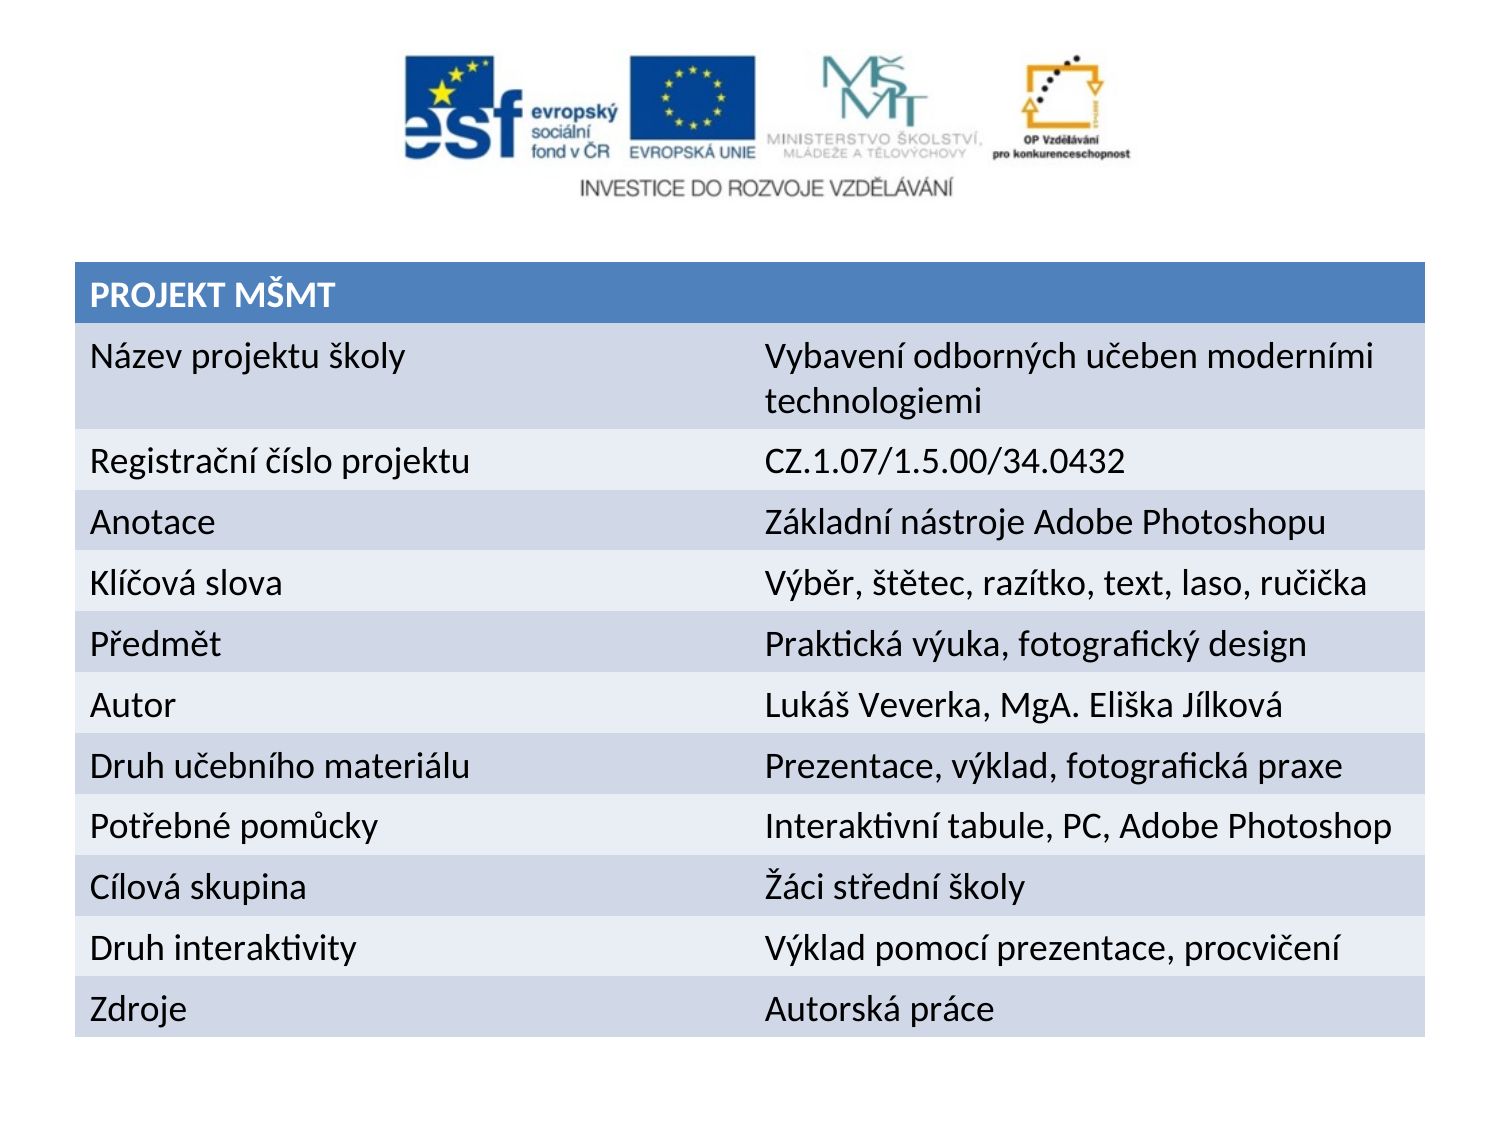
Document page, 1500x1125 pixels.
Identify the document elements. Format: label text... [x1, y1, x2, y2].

table_cell Druh interaktivity [75, 916, 750, 976]
table_cell Vybavení odborných učeben moderními technologiemi [750, 323, 1425, 429]
table_cell Výběr, štětec, razítko, text, laso, ručička [750, 550, 1425, 611]
table_cell Cílová skupina [75, 855, 750, 916]
table_cell Autorská práce [750, 976, 1425, 1037]
table_cell Praktická výuka, fotografický design [750, 611, 1425, 672]
table_cell Klíčová slova [75, 550, 750, 611]
table_cell Základní nástroje Adobe Photoshopu [750, 490, 1425, 550]
table_header PROJEKT MŠMT [75, 262, 750, 323]
table_cell Potřebné pomůcky [75, 794, 750, 855]
table_cell Autor [75, 672, 750, 733]
table_cell Výklad pomocí prezentace, procvičení [750, 916, 1425, 976]
table_cell Prezentace, výklad, fotografická praxe [750, 733, 1425, 794]
table_cell Anotace [75, 490, 750, 550]
table_cell Interaktivní tabule, PC, Adobe Photoshop [750, 794, 1425, 855]
table_cell Zdroje [75, 976, 750, 1037]
table_cell Lukáš Veverka, MgA. Eliška Jílková [750, 672, 1425, 733]
picture [395, 49, 1140, 208]
table_cell Název projektu školy [75, 323, 750, 429]
table_cell Registrační číslo projektu [75, 429, 750, 490]
table_cell CZ.1.07/1.5.00/34.0432 [750, 429, 1425, 490]
table_cell Předmět [75, 611, 750, 672]
table_cell Žáci střední školy [750, 855, 1425, 916]
table_header [750, 262, 1425, 323]
table_cell Druh učebního materiálu [75, 733, 750, 794]
